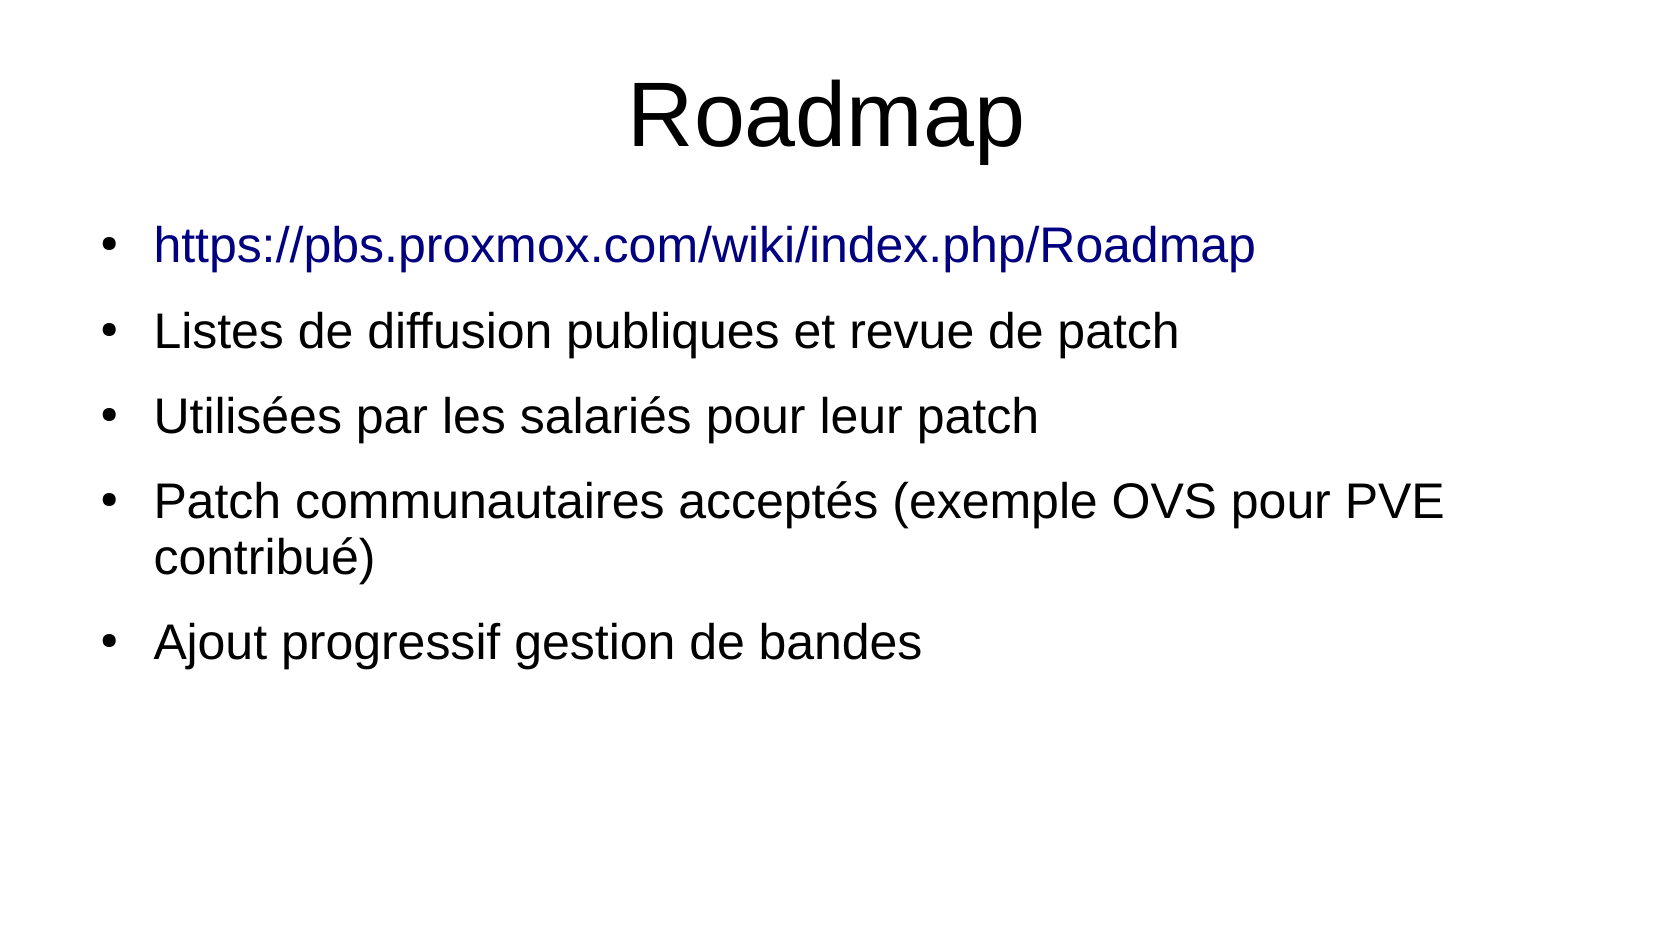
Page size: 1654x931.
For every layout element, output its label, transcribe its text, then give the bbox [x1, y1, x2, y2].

title Roadmap [82, 37, 1571, 193]
list https://pbs.proxmox.com/wiki/index.php/Roadmap Listes de diffusion publiques et revue de patch Utilisées par les salariés pour leur patch Patch communautaires acceptés (exemple OVS pour PVE contribué) Ajout progressif gestion de bandes [82, 217, 1571, 758]
